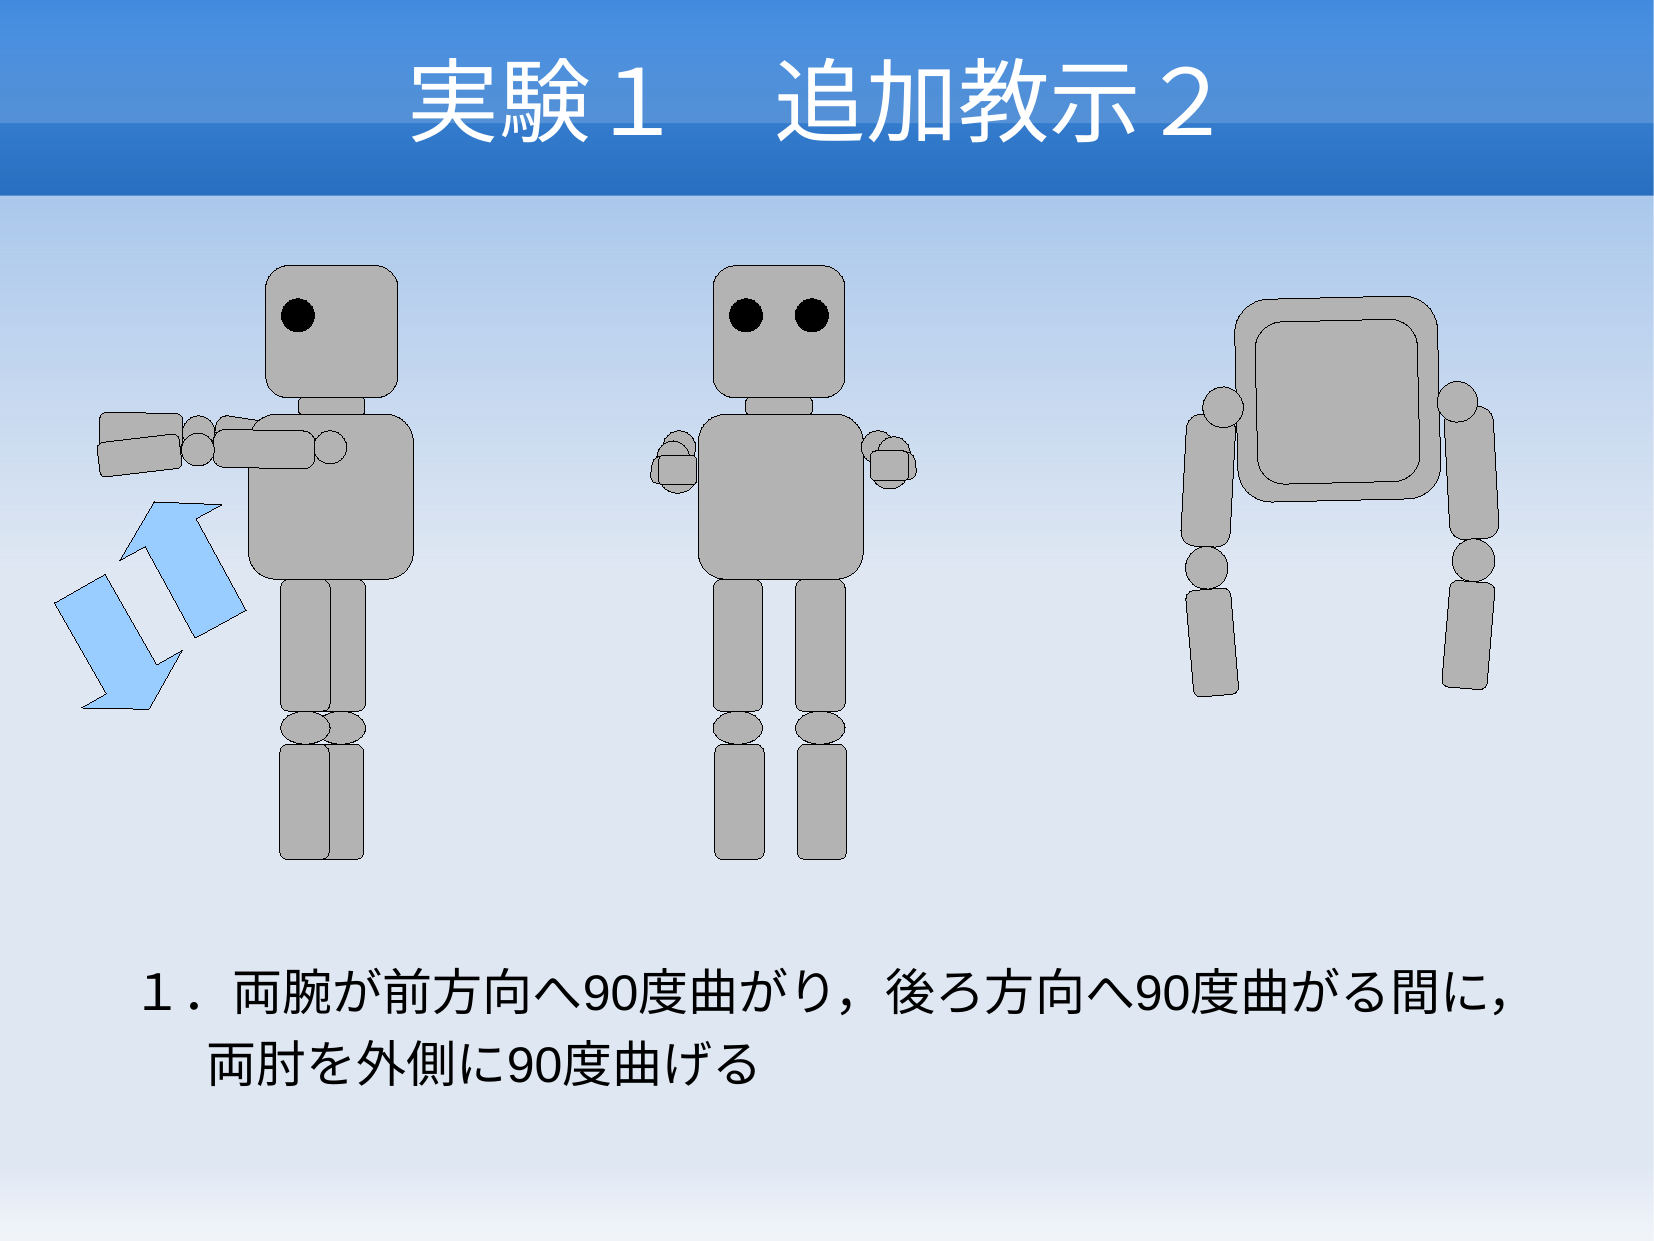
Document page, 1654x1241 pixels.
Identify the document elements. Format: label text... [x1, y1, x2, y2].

text_box １．両腕が前方向へ90度曲がり，後ろ方向へ90度曲がる間に， 両肘を外側に90度曲げる [118, 944, 1559, 1172]
picture [0, 0, 1654, 1241]
text_box [119, 501, 247, 638]
text_box [97, 265, 414, 860]
text_box [698, 265, 917, 860]
text_box [1180, 296, 1499, 697]
title 実験１ 追加教示２ [76, 0, 1565, 208]
text_box [650, 430, 697, 494]
text_box [54, 574, 183, 710]
